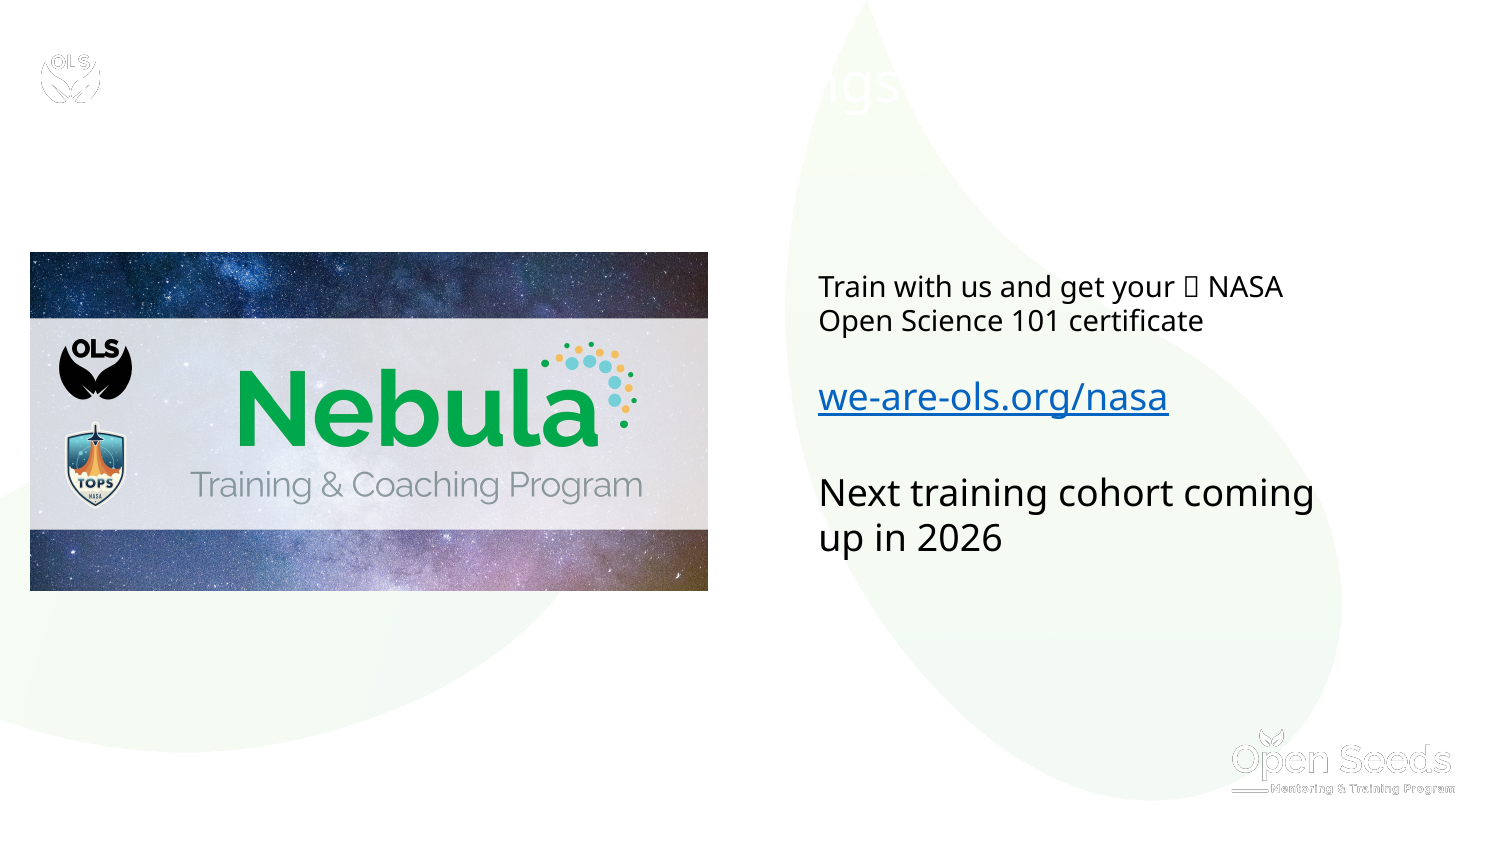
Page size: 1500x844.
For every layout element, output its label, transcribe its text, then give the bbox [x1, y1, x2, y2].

text_box Train with us and get your 🚀 NASA Open Science 101 certificate we-are-ols.org/nasa Next training cohort coming up in 2026 [728, 252, 1380, 591]
picture [0, 0, 1500, 844]
title Want to talk about these things more? [59, 31, 1110, 118]
